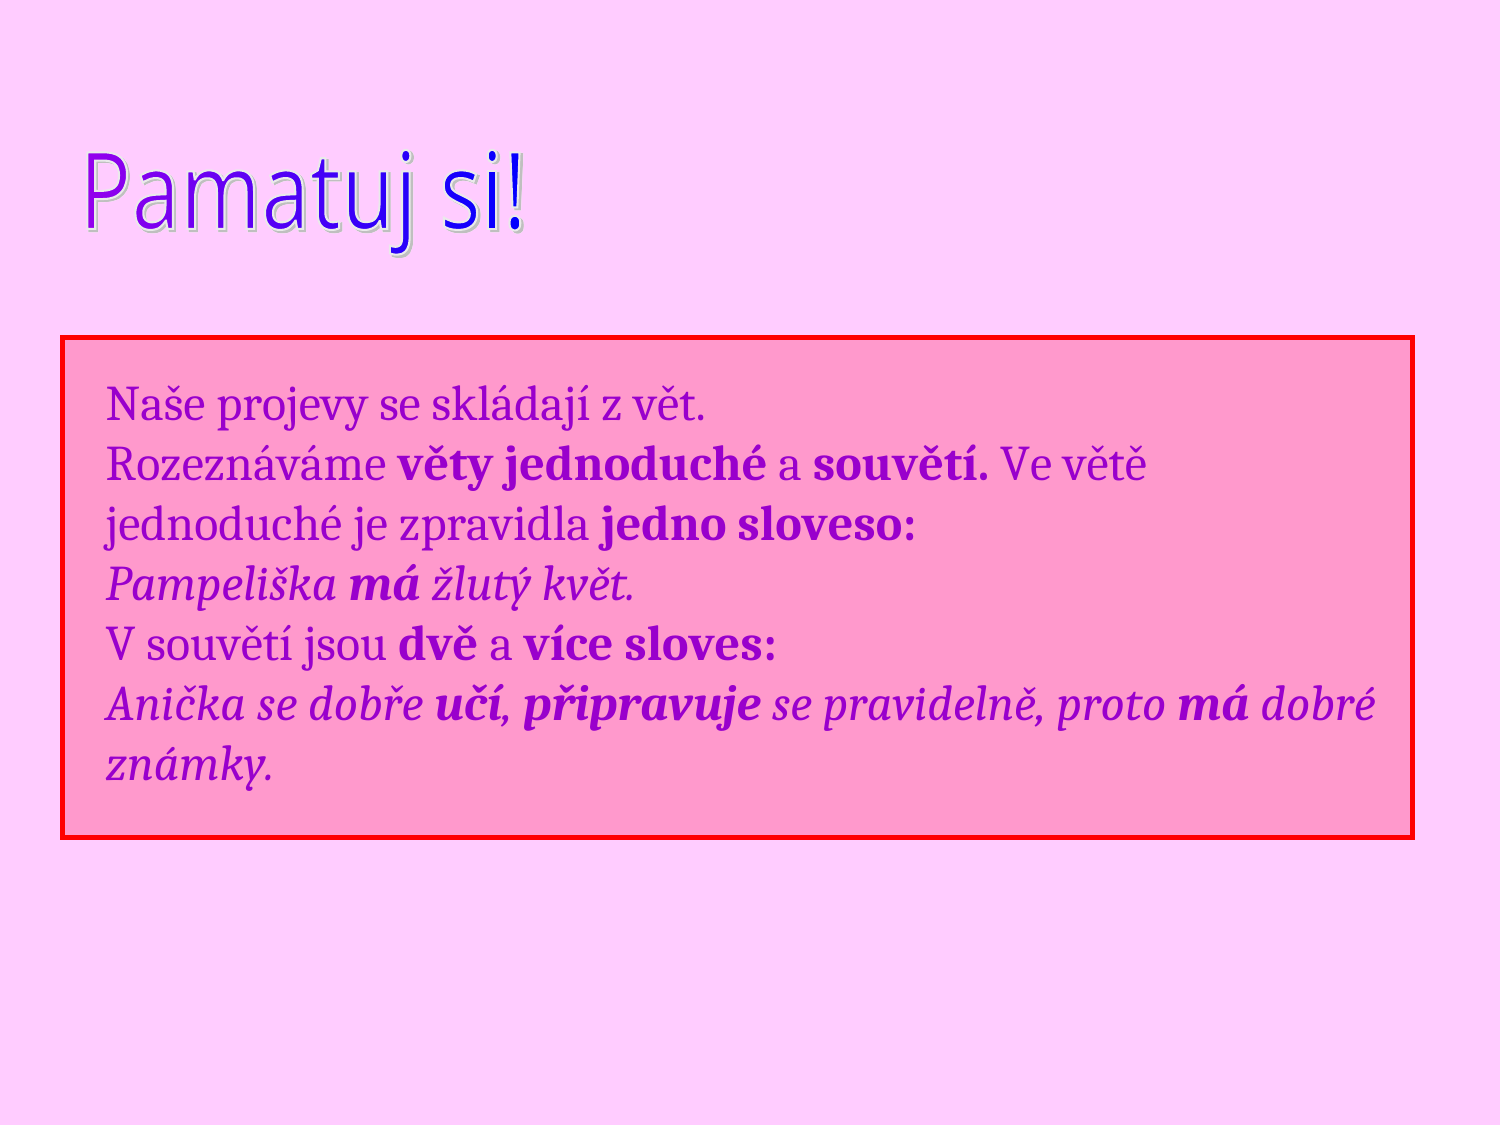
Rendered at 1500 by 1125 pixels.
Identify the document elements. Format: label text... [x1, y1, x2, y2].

text_box Pamatuj si! [87, 152, 128, 229]
text_box Pamatuj si! [187, 170, 255, 229]
text_box Pamatuj si! [347, 171, 388, 230]
text_box Pamatuj si! [389, 171, 410, 255]
text_box Pamatuj si! [488, 171, 496, 229]
text_box Pamatuj si! [311, 158, 340, 230]
text_box Pamatuj si! [135, 170, 174, 230]
text_box Naše projevy se skládají z vět. Rozeznáváme věty jednoduché a souvětí. Ve větě jednoduché je zpravidla jedno sloveso: Pampeliška má žlutý květ. V souvětí jsou dvě a více sloves: Anička se dobře učí, připravuje se pravidelně, proto má dobré známky. [90, 362, 1402, 798]
text_box Pamatuj si! [443, 170, 478, 230]
text_box Pamatuj si! [510, 152, 520, 208]
text_box [62, 337, 1413, 838]
text_box Pamatuj si! [265, 170, 303, 230]
